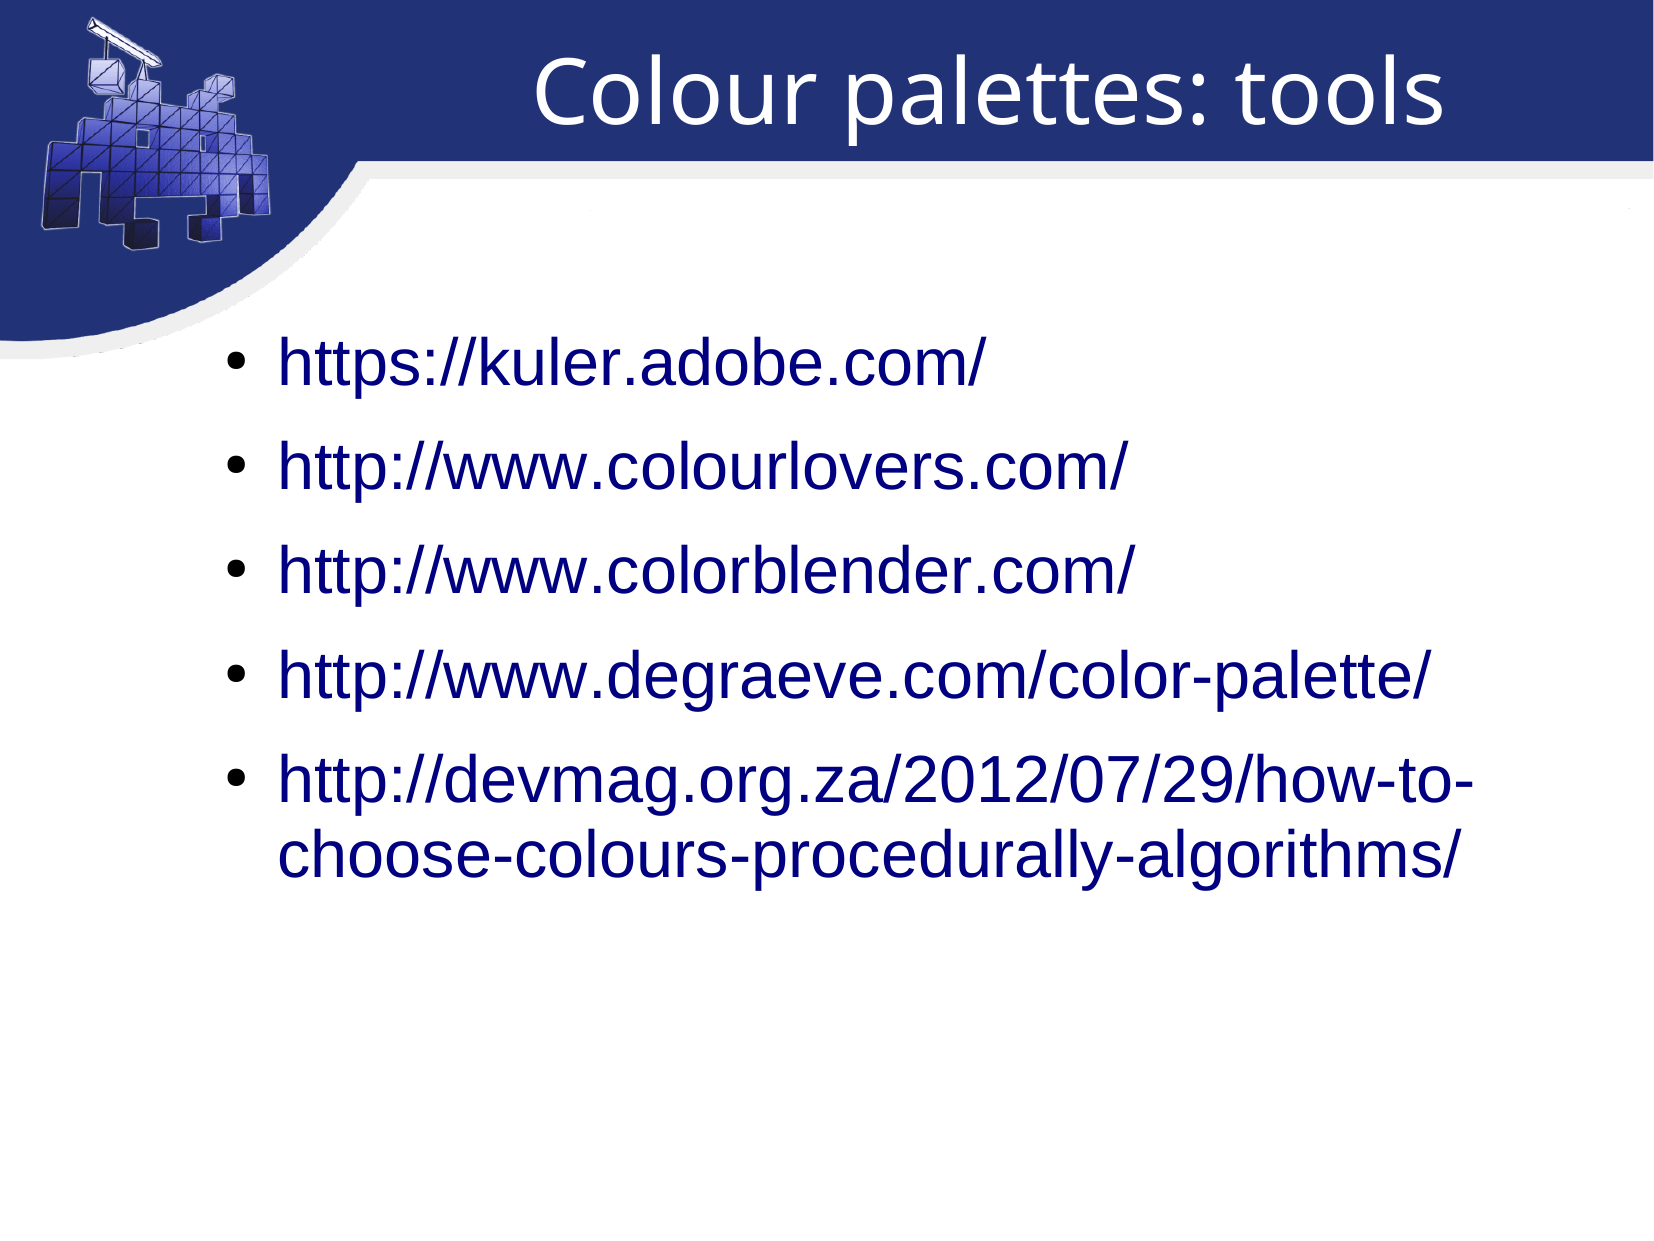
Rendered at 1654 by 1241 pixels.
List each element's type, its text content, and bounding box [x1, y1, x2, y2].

picture [0, 0, 1654, 443]
title Colour palettes: tools [354, 35, 1625, 142]
list https://kuler.adobe.com/ http://www.colourlovers.com/ http://www.colorblender.com/ http://www.degraeve.com/color-palette/ http://devmag.org.za/2012/07/29/how-to- choose-colours-procedurally-algorithms/ [206, 324, 1595, 1078]
